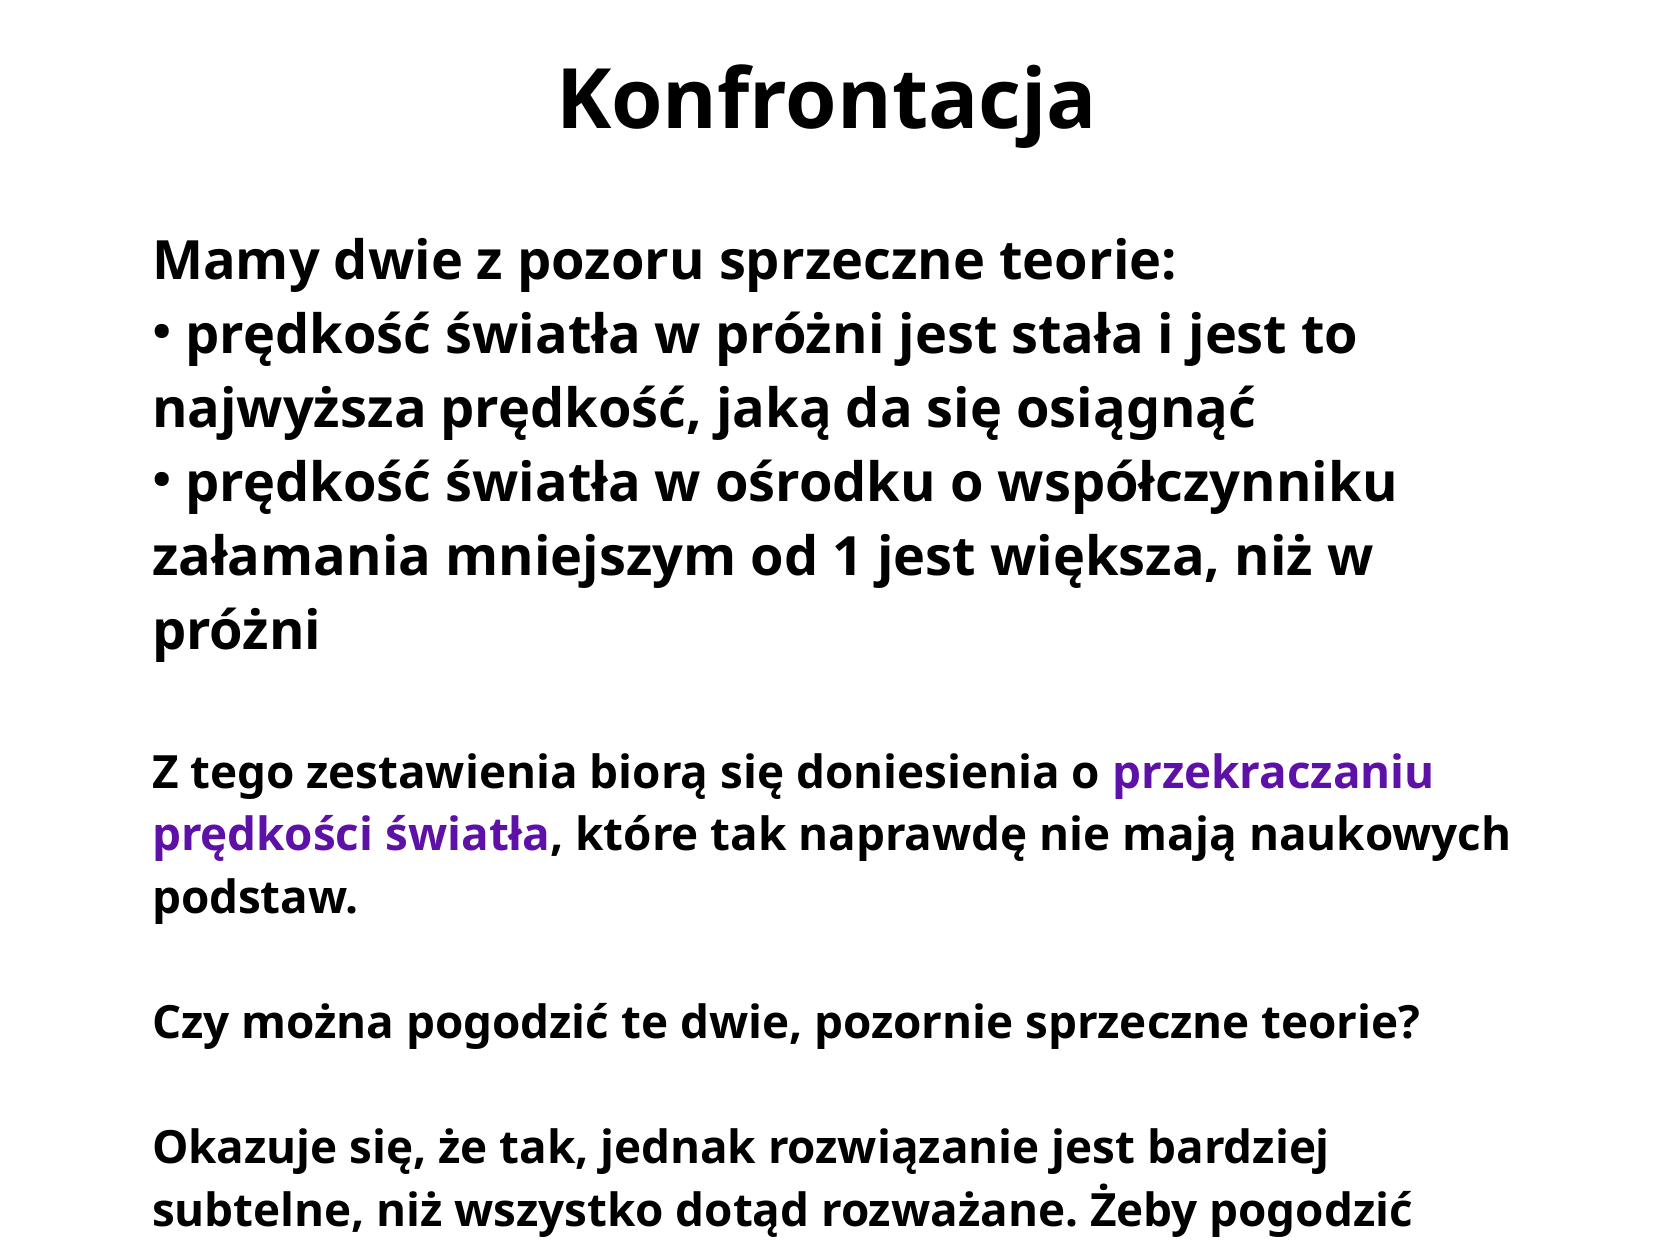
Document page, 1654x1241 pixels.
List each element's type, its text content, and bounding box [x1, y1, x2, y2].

title Konfrontacja [82, 43, 1571, 263]
text_box Mamy dwie z pozoru sprzeczne teorie: prędkość światła w próżni jest stała i jest to najwyższa prędkość, jaką da się osiągnąć prędkość światła w ośrodku o współczynniku załamania mniejszym od 1 jest większa, niż w próżni Z tego zestawienia biorą się doniesienia o przekraczaniu prędkości światła, które tak naprawdę nie mają naukowych podstaw. Czy można pogodzić te dwie, pozornie sprzeczne teorie? Okazuje się, że tak, jednak rozwiązanie jest bardziej subtelne, niż wszystko dotąd rozważane. Żeby pogodzić obie teorie, musimy przyjąć, że światło jest opisywane przez dwie prędkości. [137, 213, 1536, 1178]
